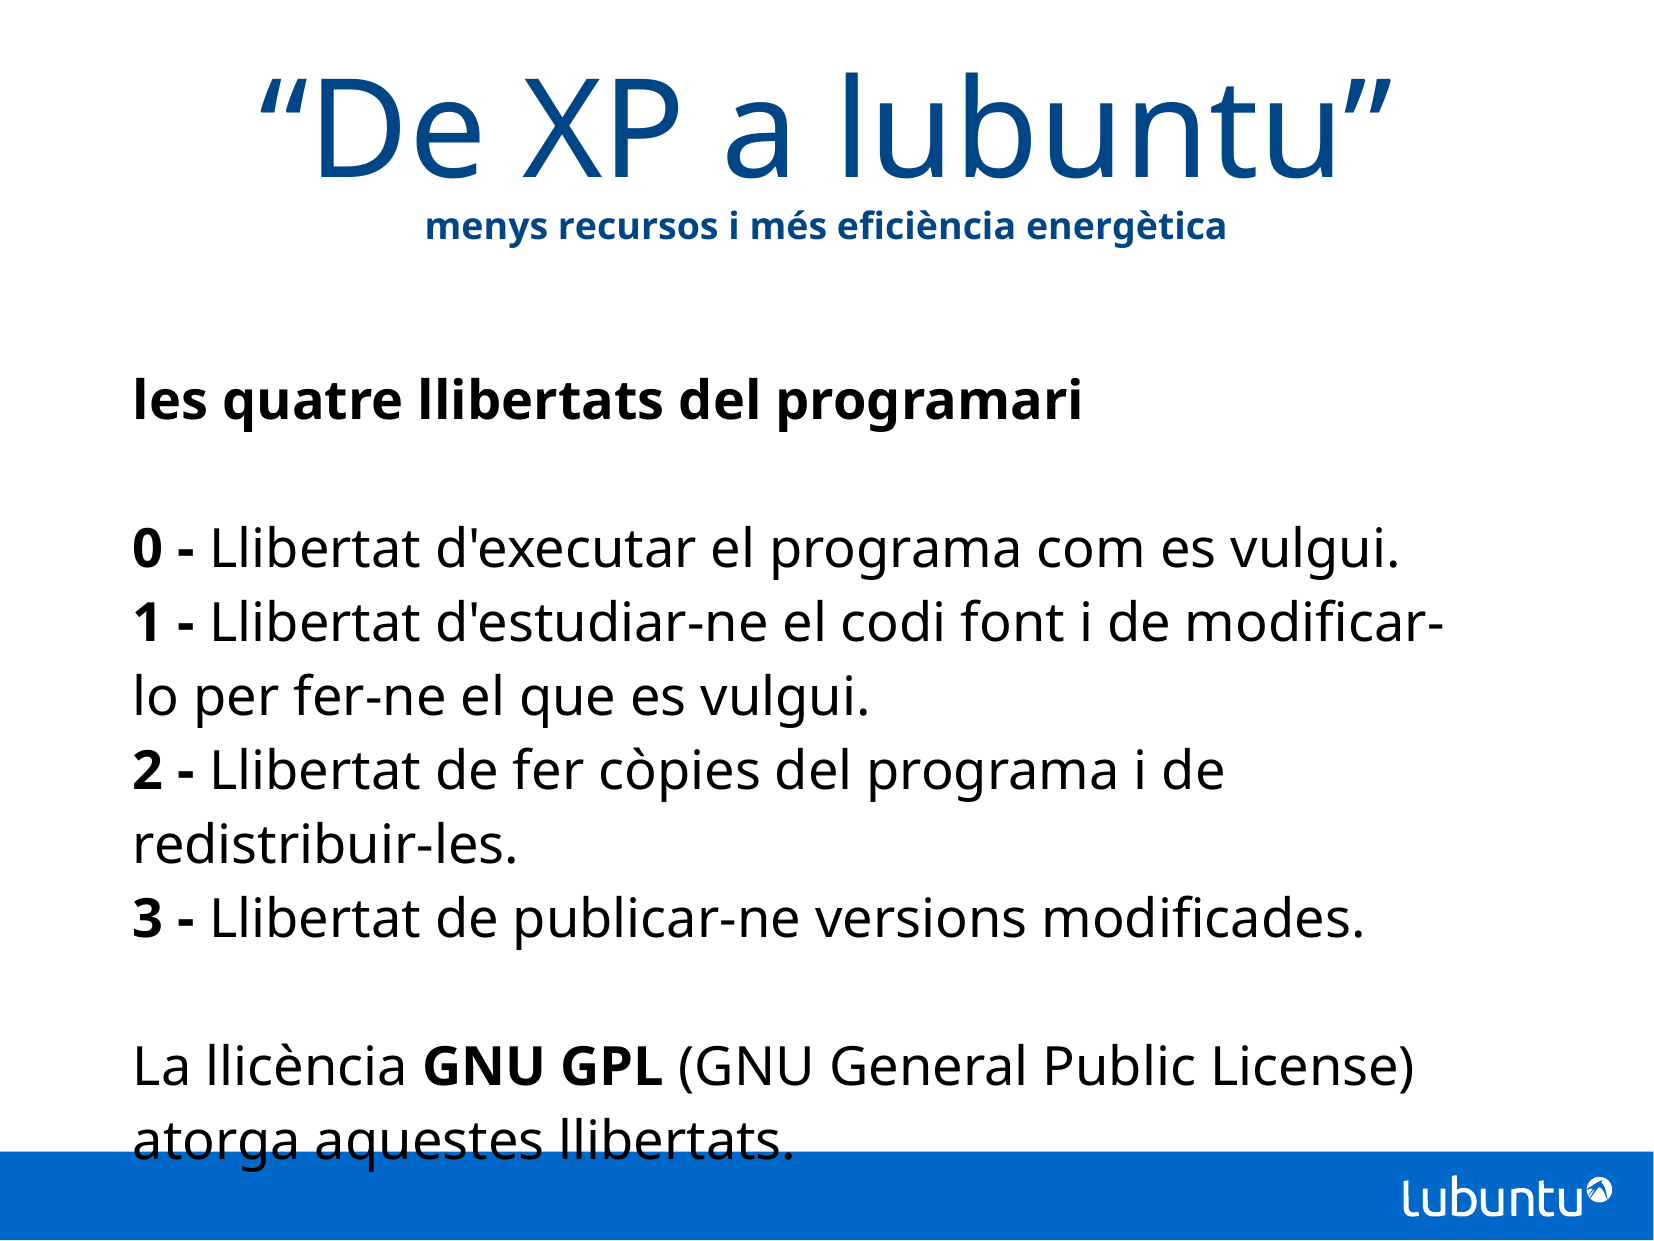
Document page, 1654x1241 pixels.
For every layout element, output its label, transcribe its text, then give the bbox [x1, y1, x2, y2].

title “De XP a lubuntu” menys recursos i més eficiència energètica [82, 41, 1571, 265]
text_box les quatre llibertats del programari 0 - Llibertat d'executar el programa com es vulgui. 1 - Llibertat d'estudiar-ne el codi font i de modificar-lo per fer-ne el que es vulgui. 2 - Llibertat de fer còpies del programa i de redistribuir-les. 3 - Llibertat de publicar-ne versions modificades. La llicència GNU GPL (GNU General Public License) atorga aquestes llibertats. [118, 354, 1506, 1043]
